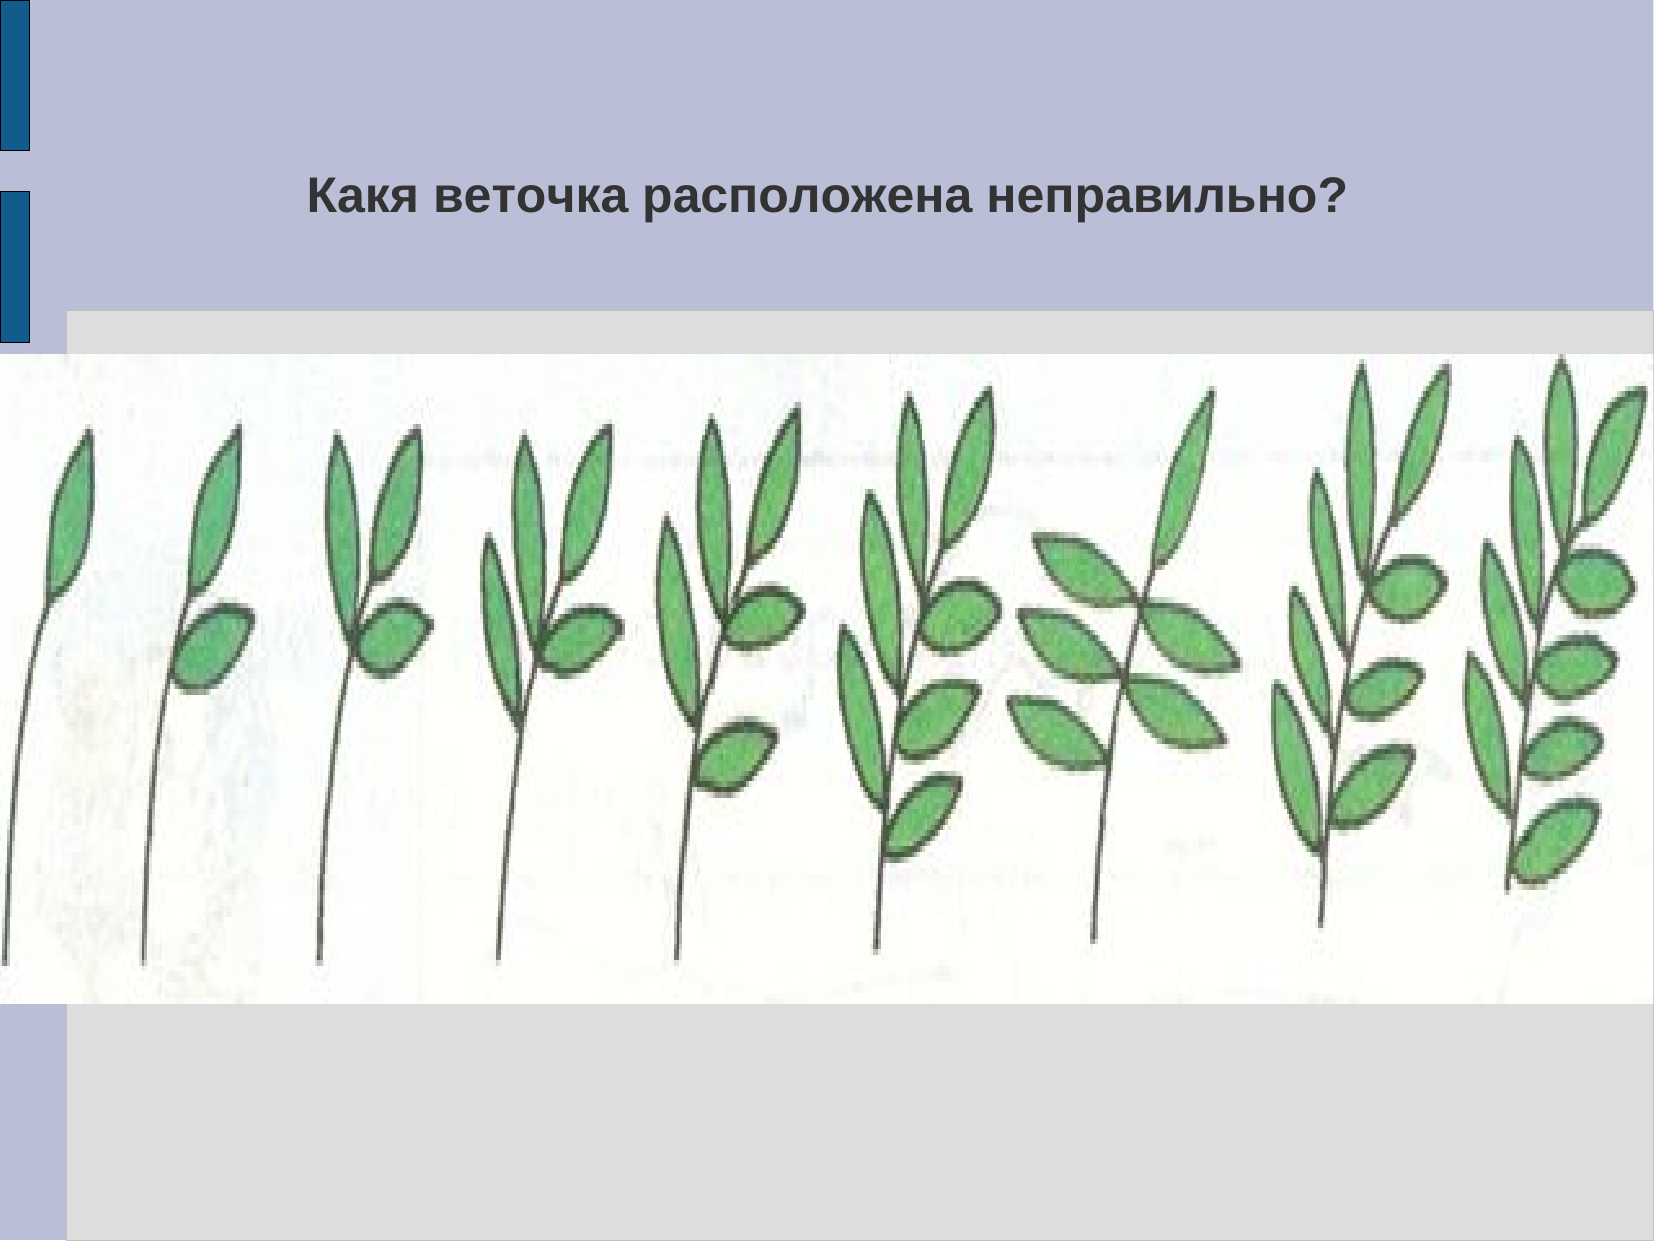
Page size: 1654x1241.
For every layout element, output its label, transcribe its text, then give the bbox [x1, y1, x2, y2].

picture [0, 354, 1654, 1004]
title Какя веточка расположена неправильно? [121, 91, 1534, 299]
